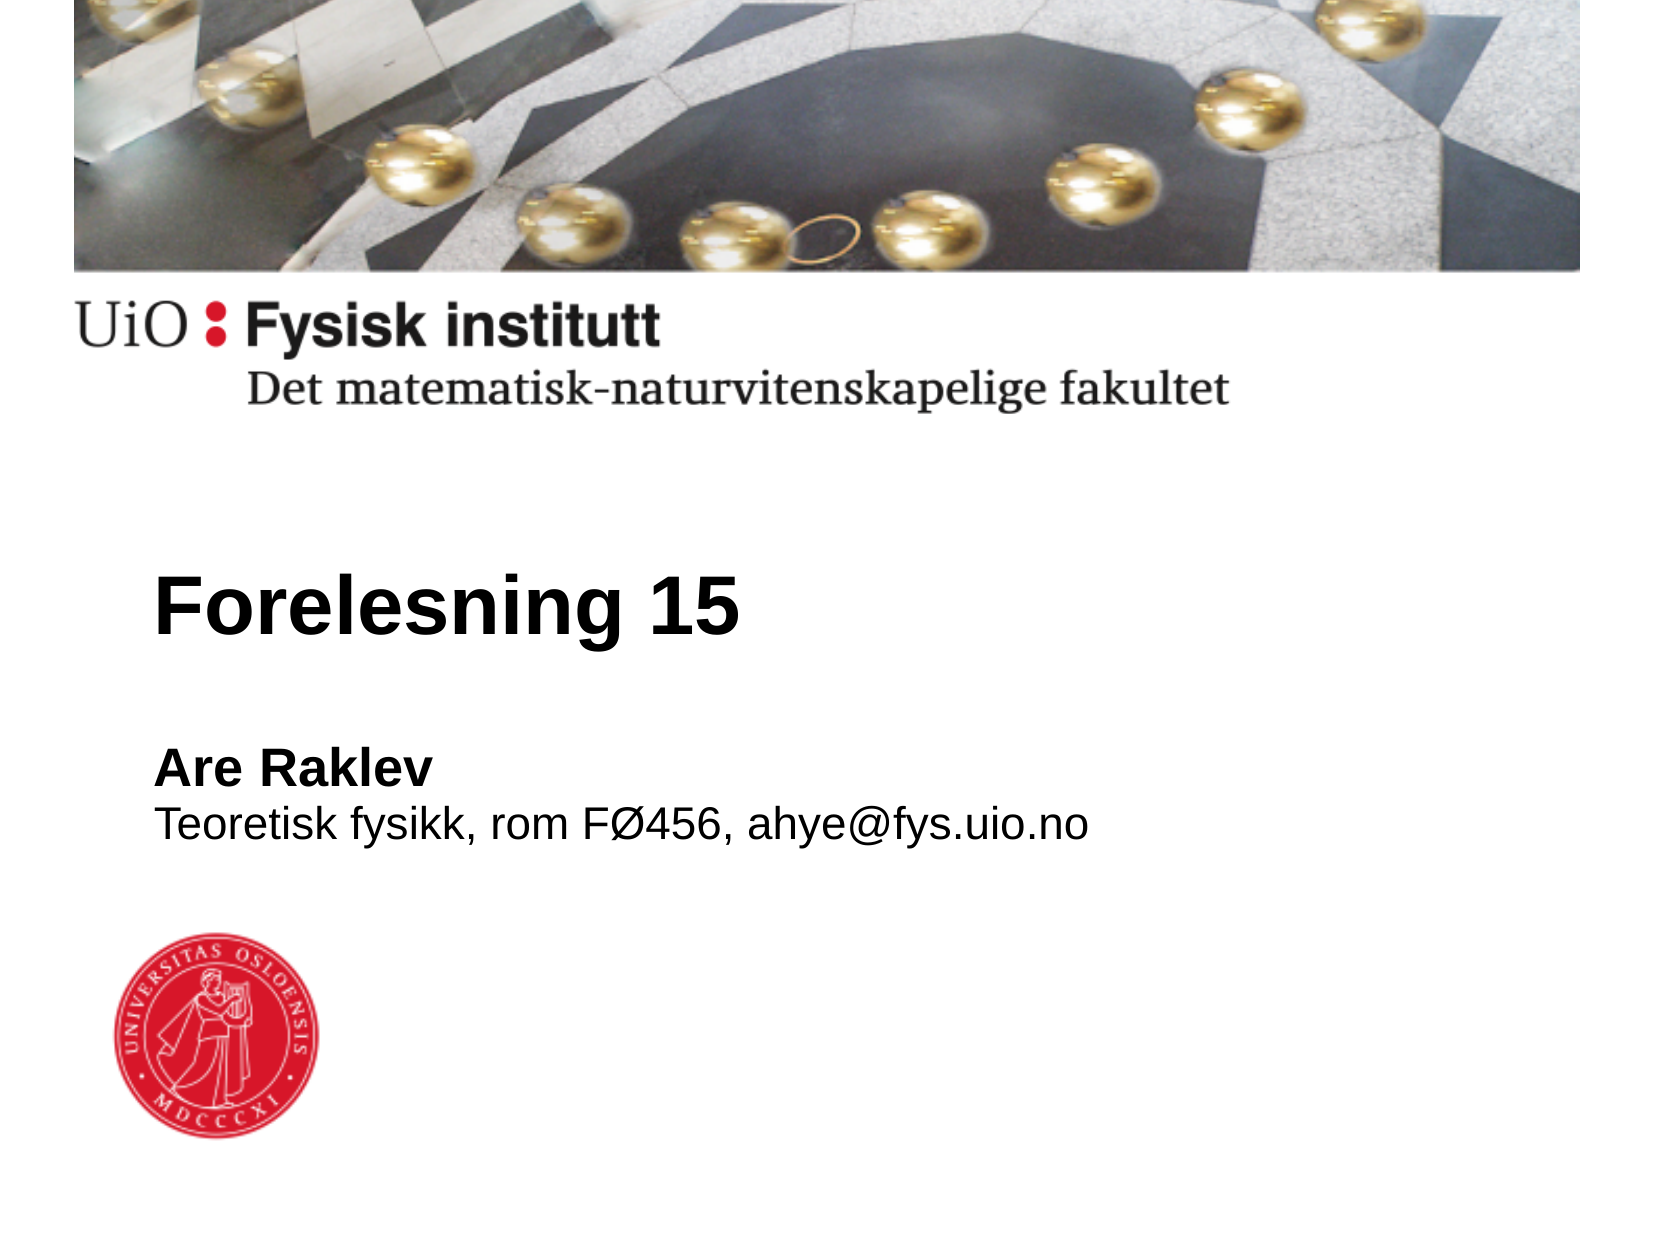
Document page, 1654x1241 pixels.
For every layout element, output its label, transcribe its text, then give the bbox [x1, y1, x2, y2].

picture [109, 927, 326, 1147]
picture [72, 292, 1238, 420]
picture [74, 0, 1580, 280]
title Are Raklev Teoretisk fysikk, rom FØ456, ahye@fys.uio.no [153, 725, 1500, 862]
subtitle Forelesning 15 [153, 545, 1418, 666]
